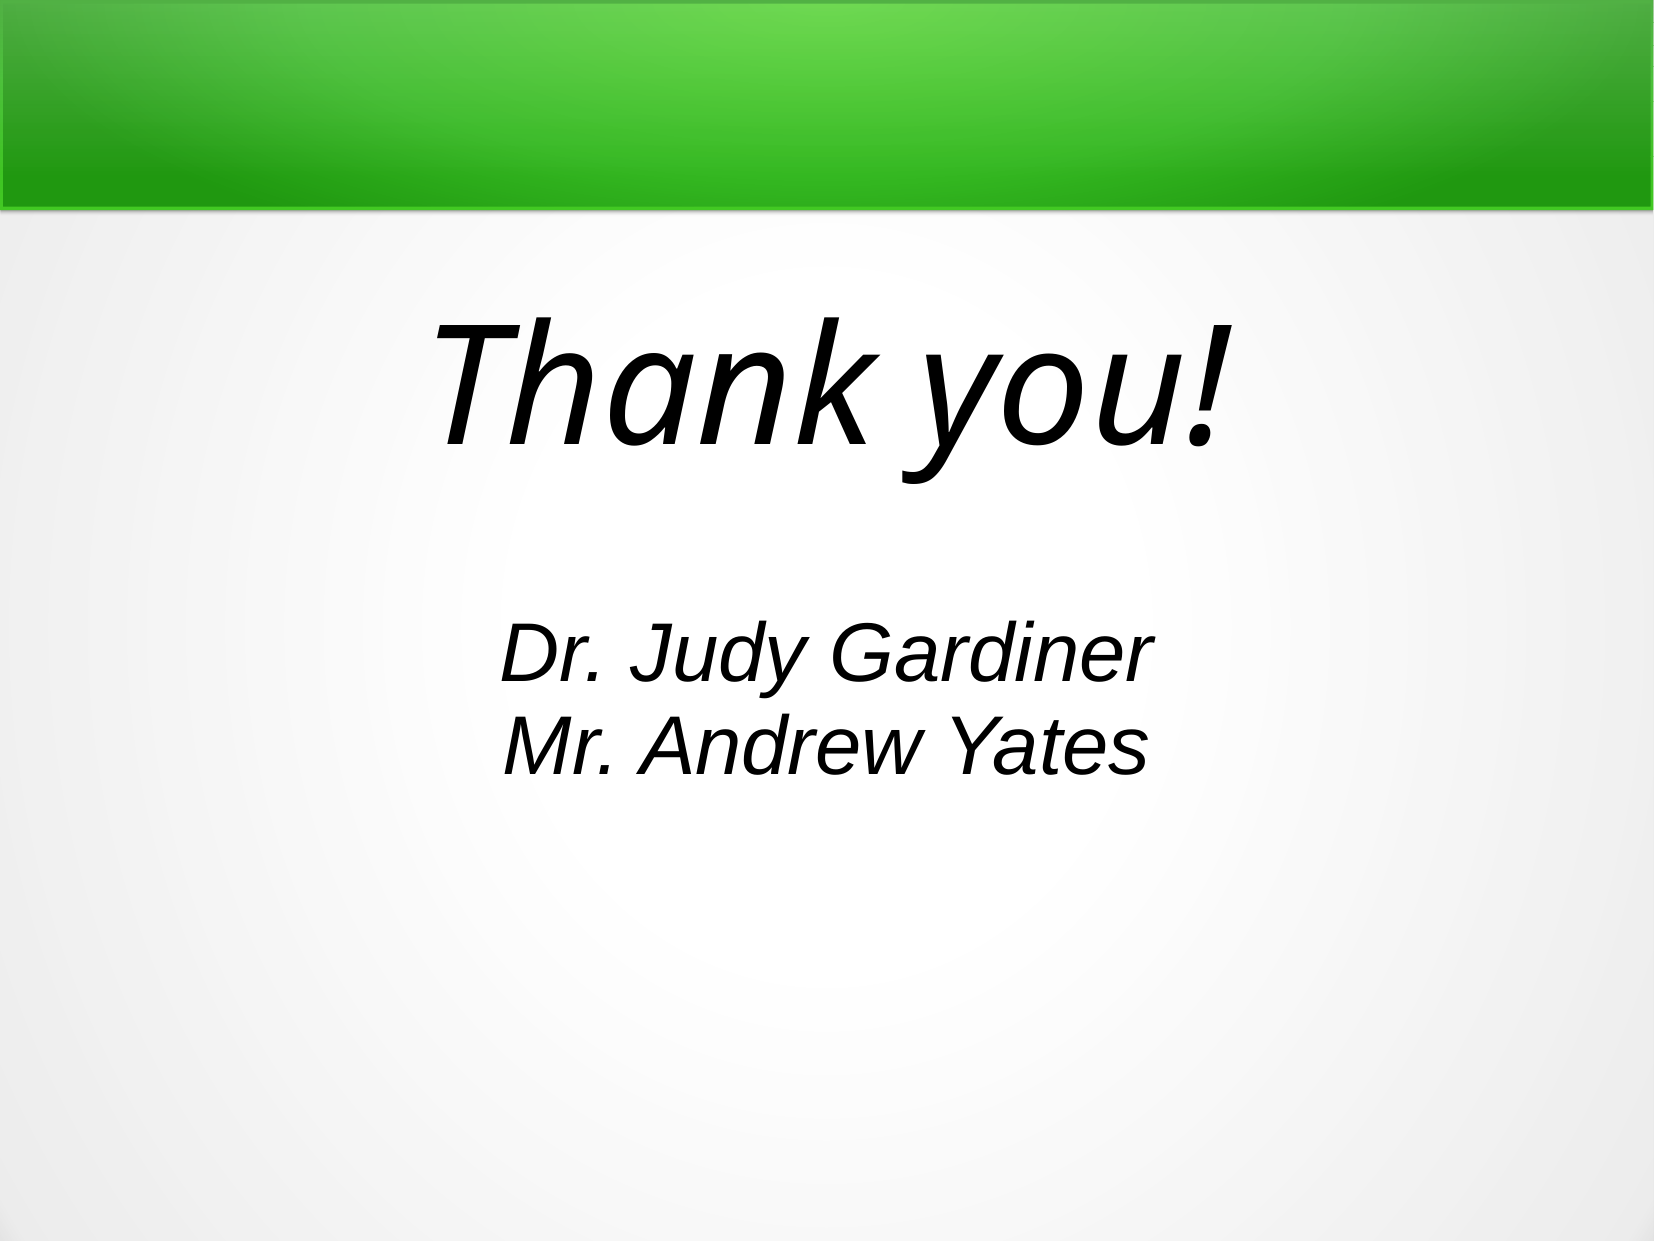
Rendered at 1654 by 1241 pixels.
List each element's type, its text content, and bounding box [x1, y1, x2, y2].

subtitle Thank you! Dr. Judy Gardiner Mr. Andrew Yates [82, 49, 1571, 1010]
